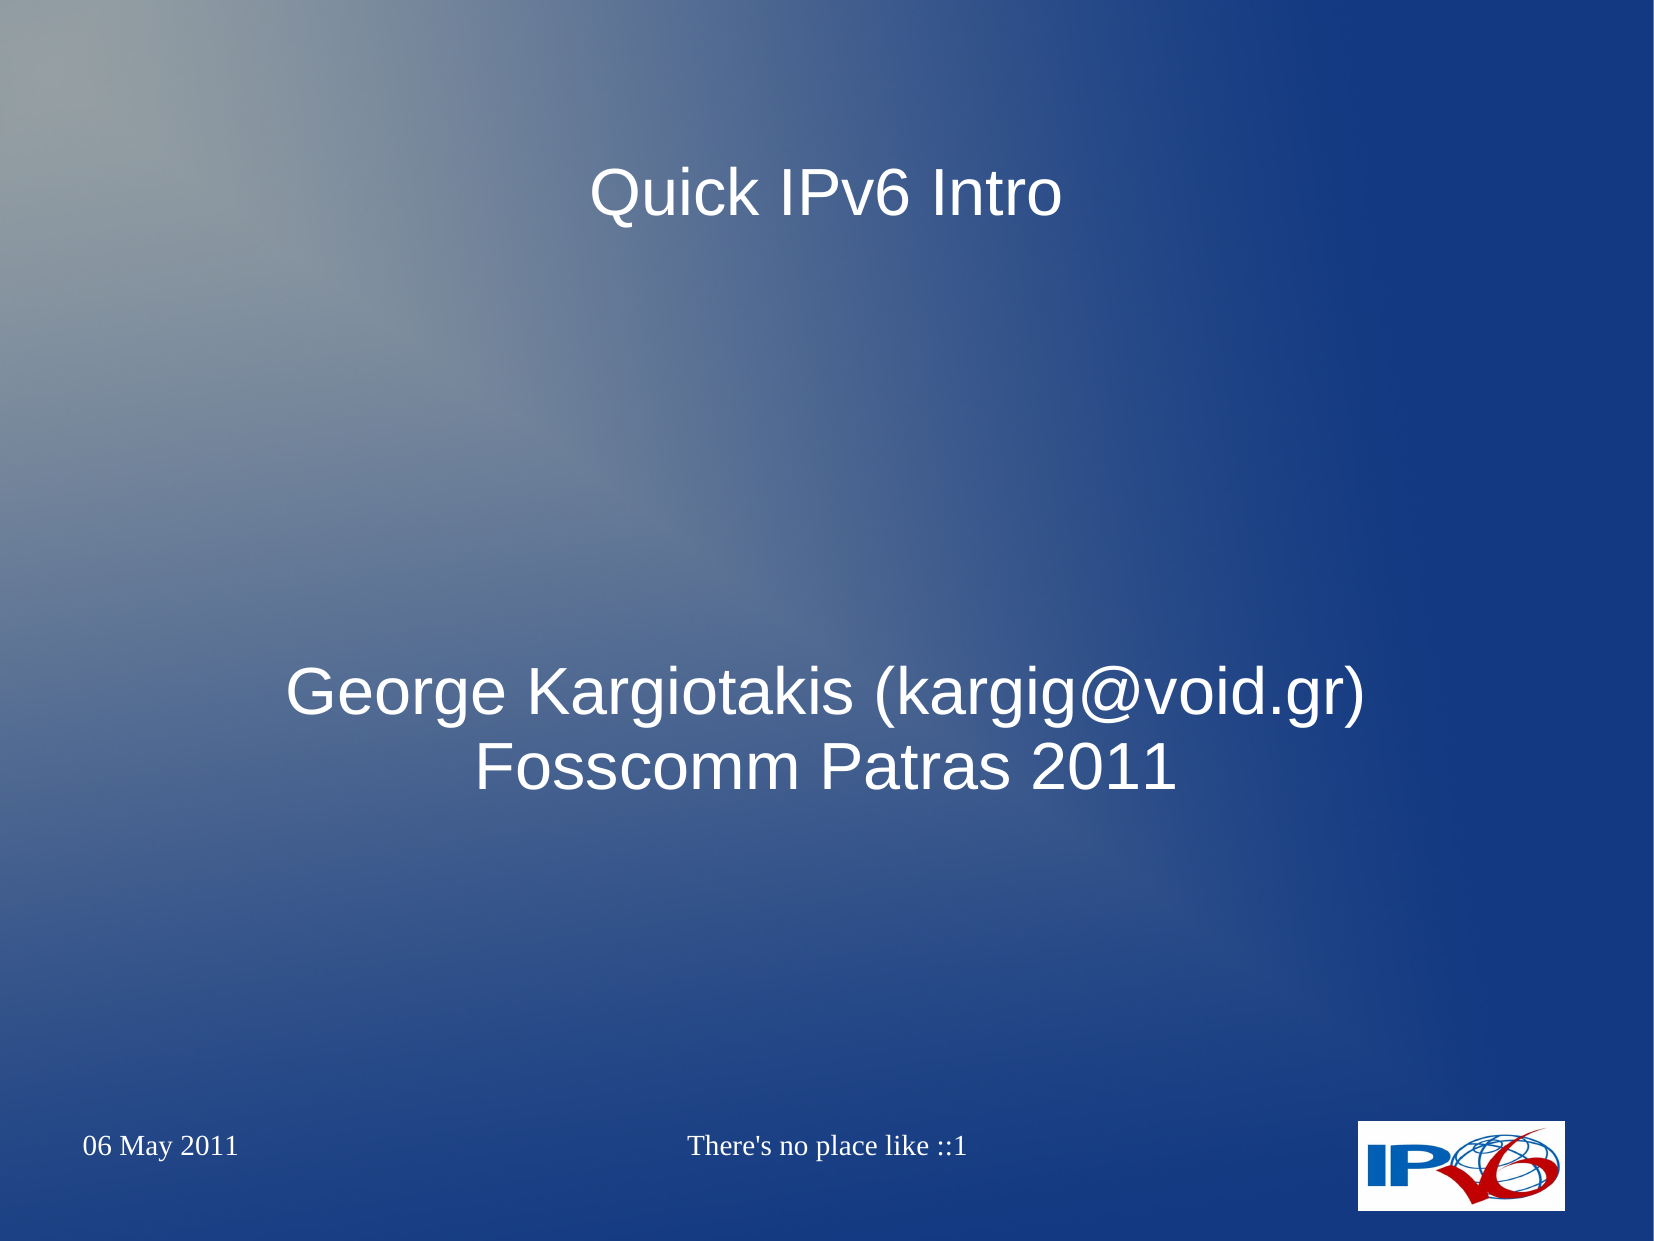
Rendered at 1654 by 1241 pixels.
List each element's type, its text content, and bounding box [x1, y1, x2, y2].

subtitle George Kargiotakis (kargig@void.gr) Fosscomm Patras 2011 [82, 49, 1571, 1109]
picture [0, 0, 1654, 1241]
